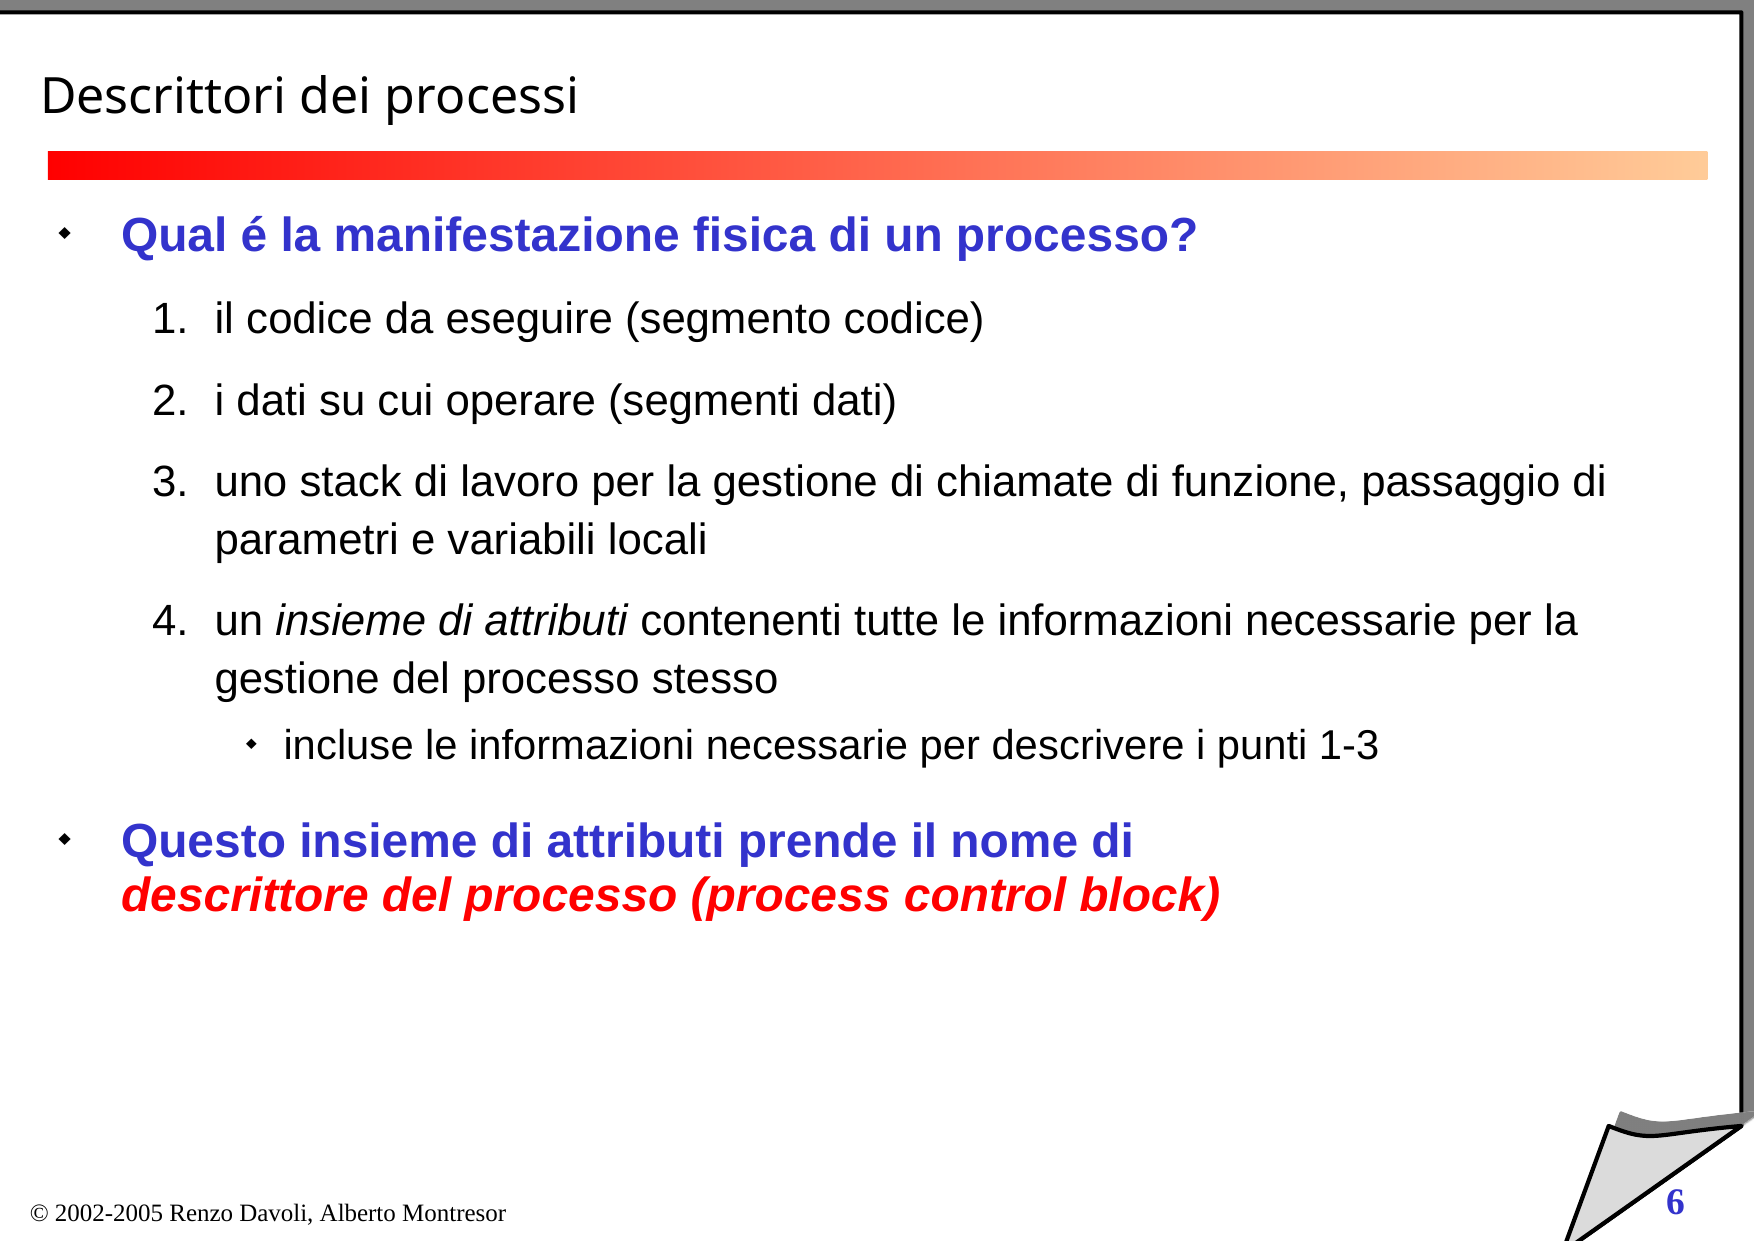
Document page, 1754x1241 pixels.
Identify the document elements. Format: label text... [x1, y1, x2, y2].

title Descrittori dei processi [40, 49, 1714, 144]
list Qual é la manifestazione fisica di un processo? il codice da eseguire (segmento codice) i dati su cui operare (segmenti dati) uno stack di lavoro per la gestione di chiamate di funzione, passaggio di parametri e variabili locali un insieme di attributi contenenti tutte le informazioni necessarie per la gestione del processo stesso incluse le informazioni necessarie per descrivere i punti 1-3 Questo insieme di attributi prende il nome di descrittore del processo (process control block) [58, 206, 1696, 1113]
